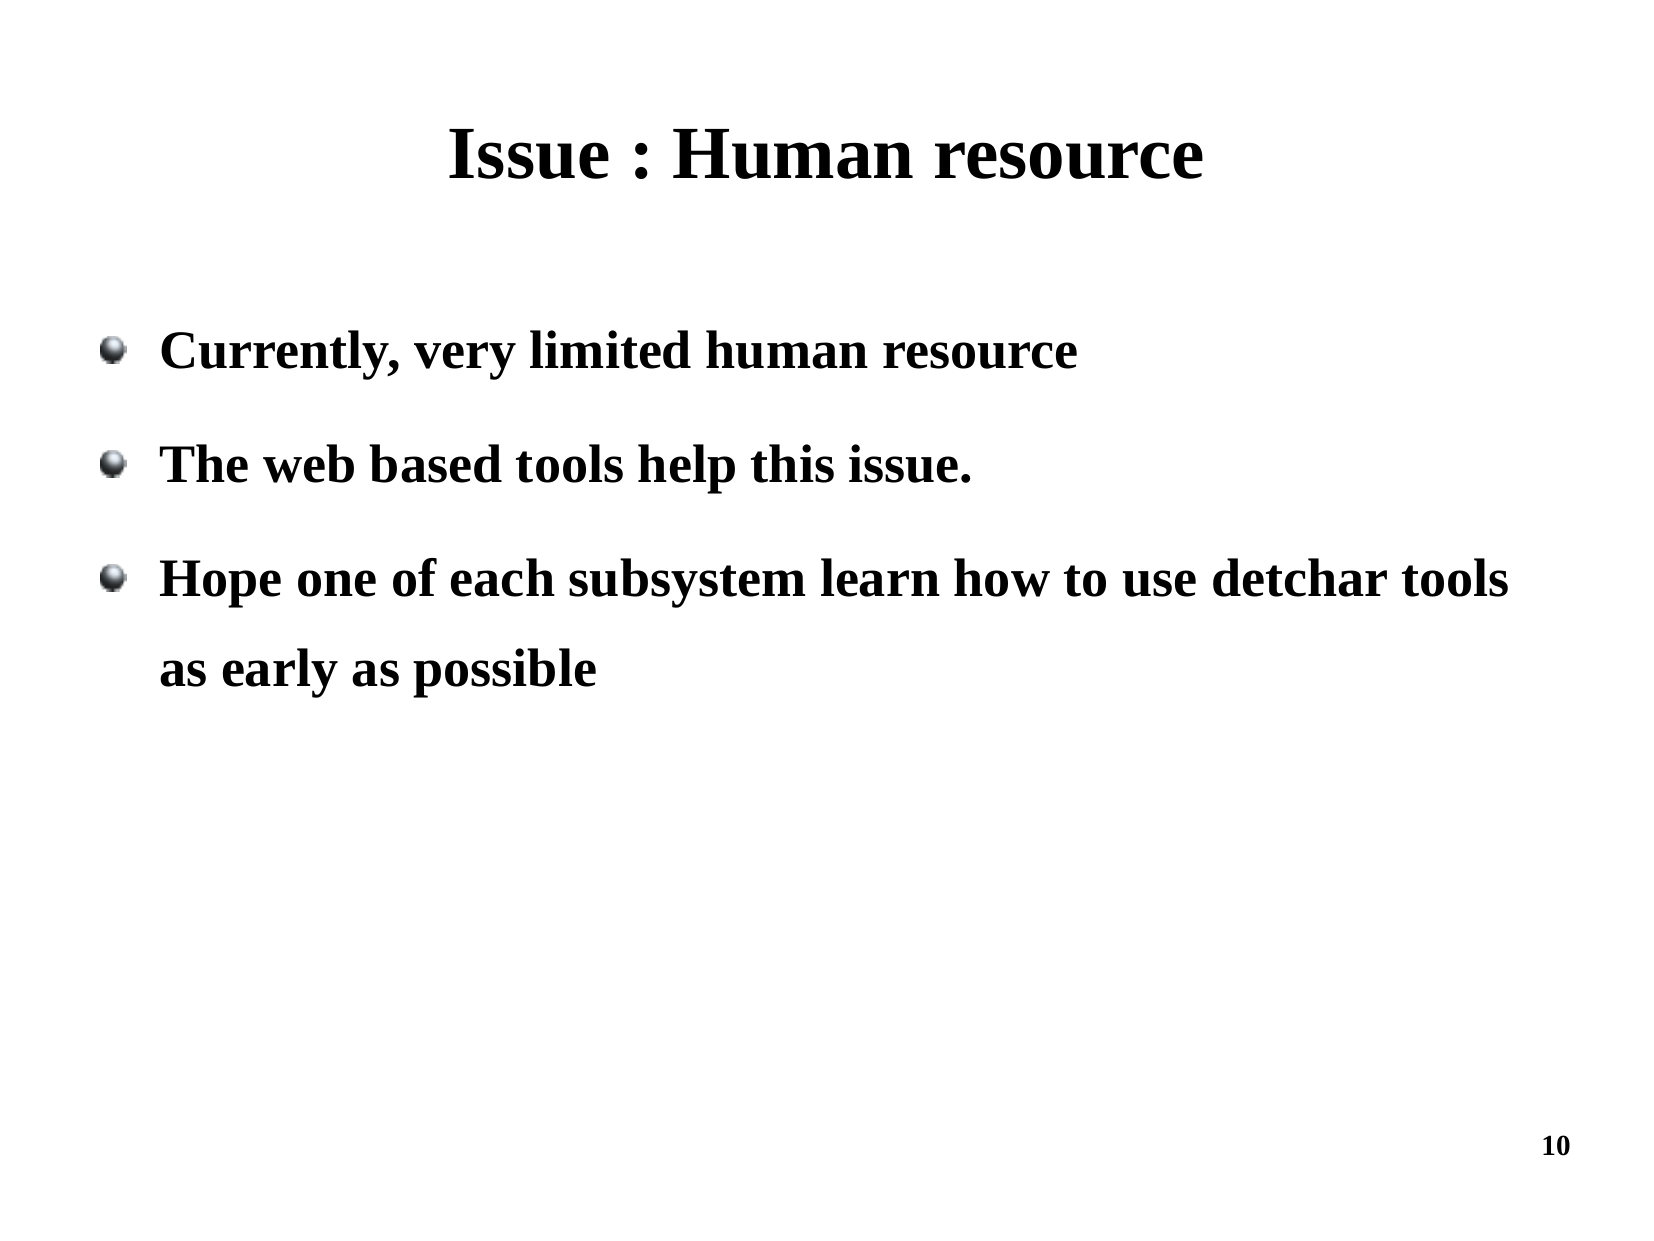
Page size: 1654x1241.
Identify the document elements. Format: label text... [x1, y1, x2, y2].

list Currently, very limited human resource The web based tools help this issue. Hope one of each subsystem learn how to use detchar tools as early as possible [82, 290, 1571, 1010]
title Issue : Human resource [82, 49, 1571, 257]
